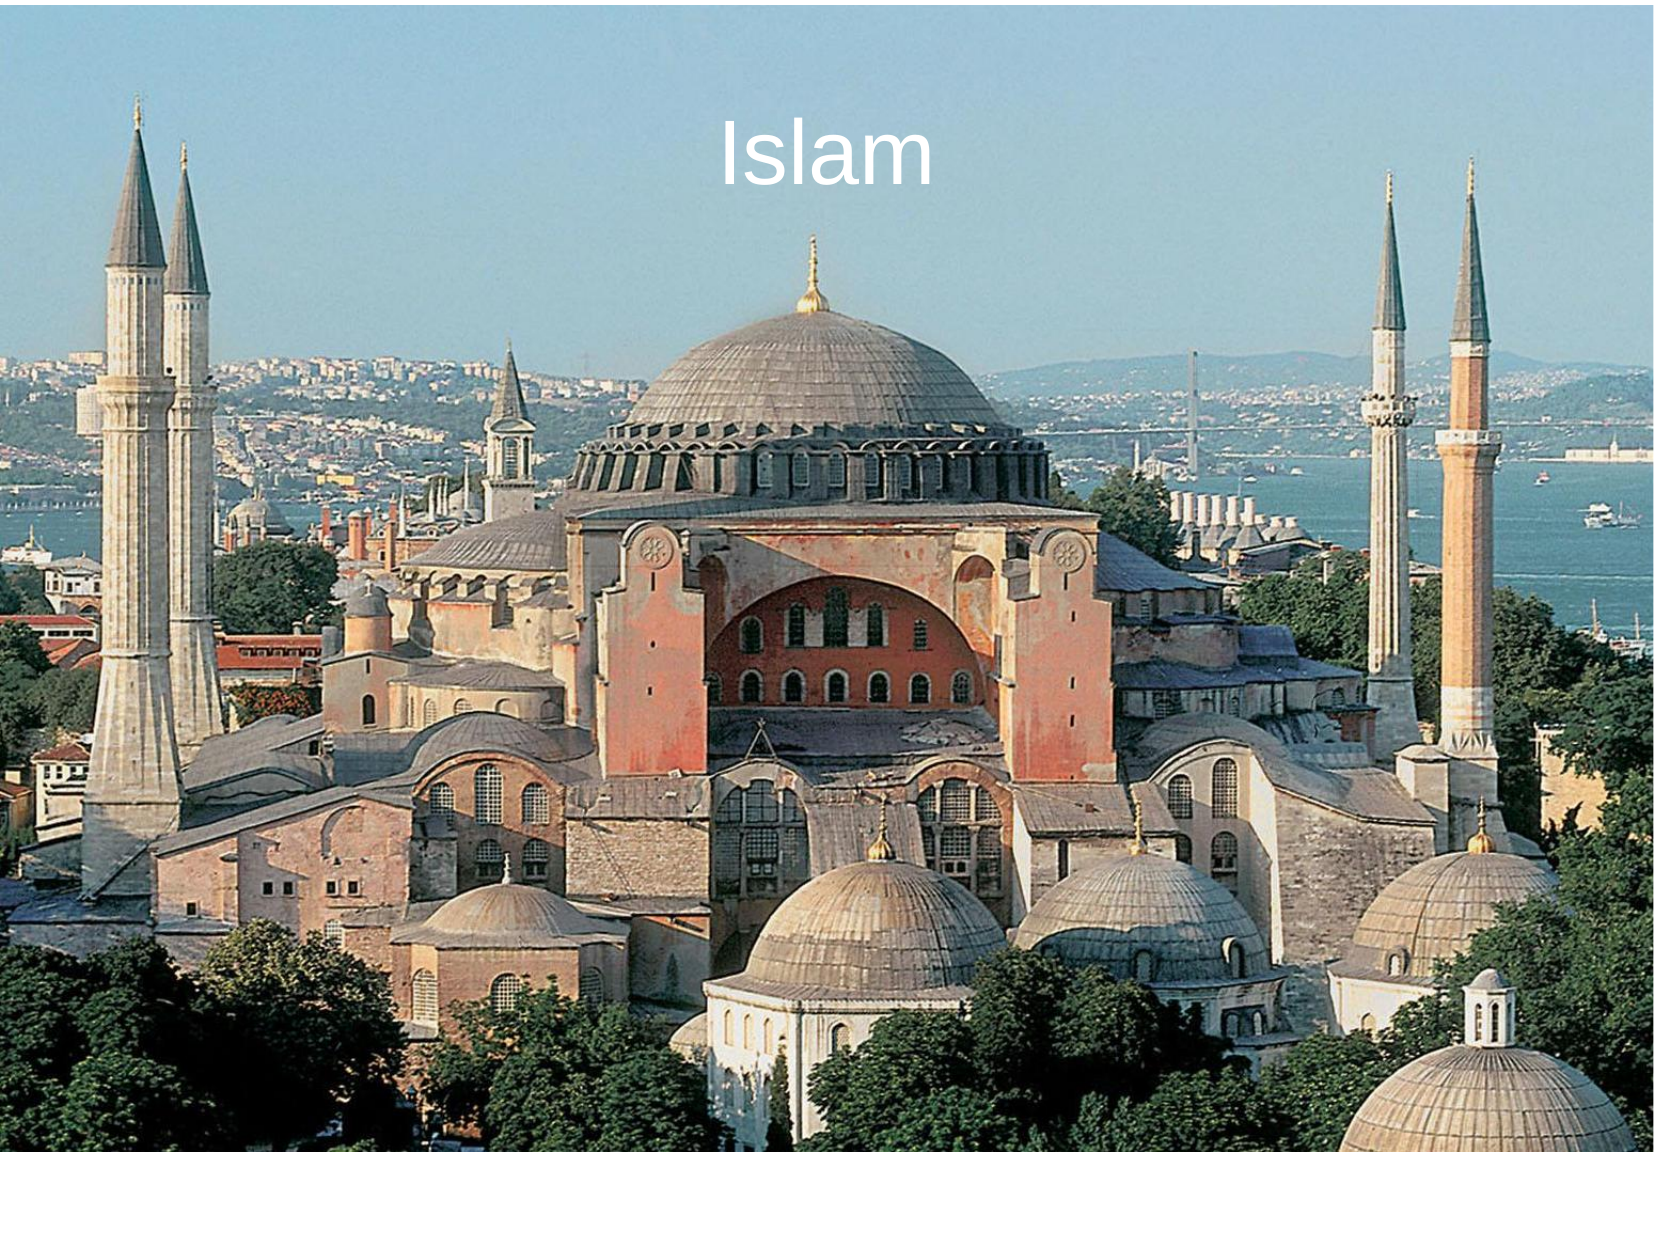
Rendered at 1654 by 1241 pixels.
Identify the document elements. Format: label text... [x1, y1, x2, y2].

picture [0, 5, 1654, 1152]
subtitle [82, 290, 1571, 1109]
title Islam [82, 49, 1571, 257]
